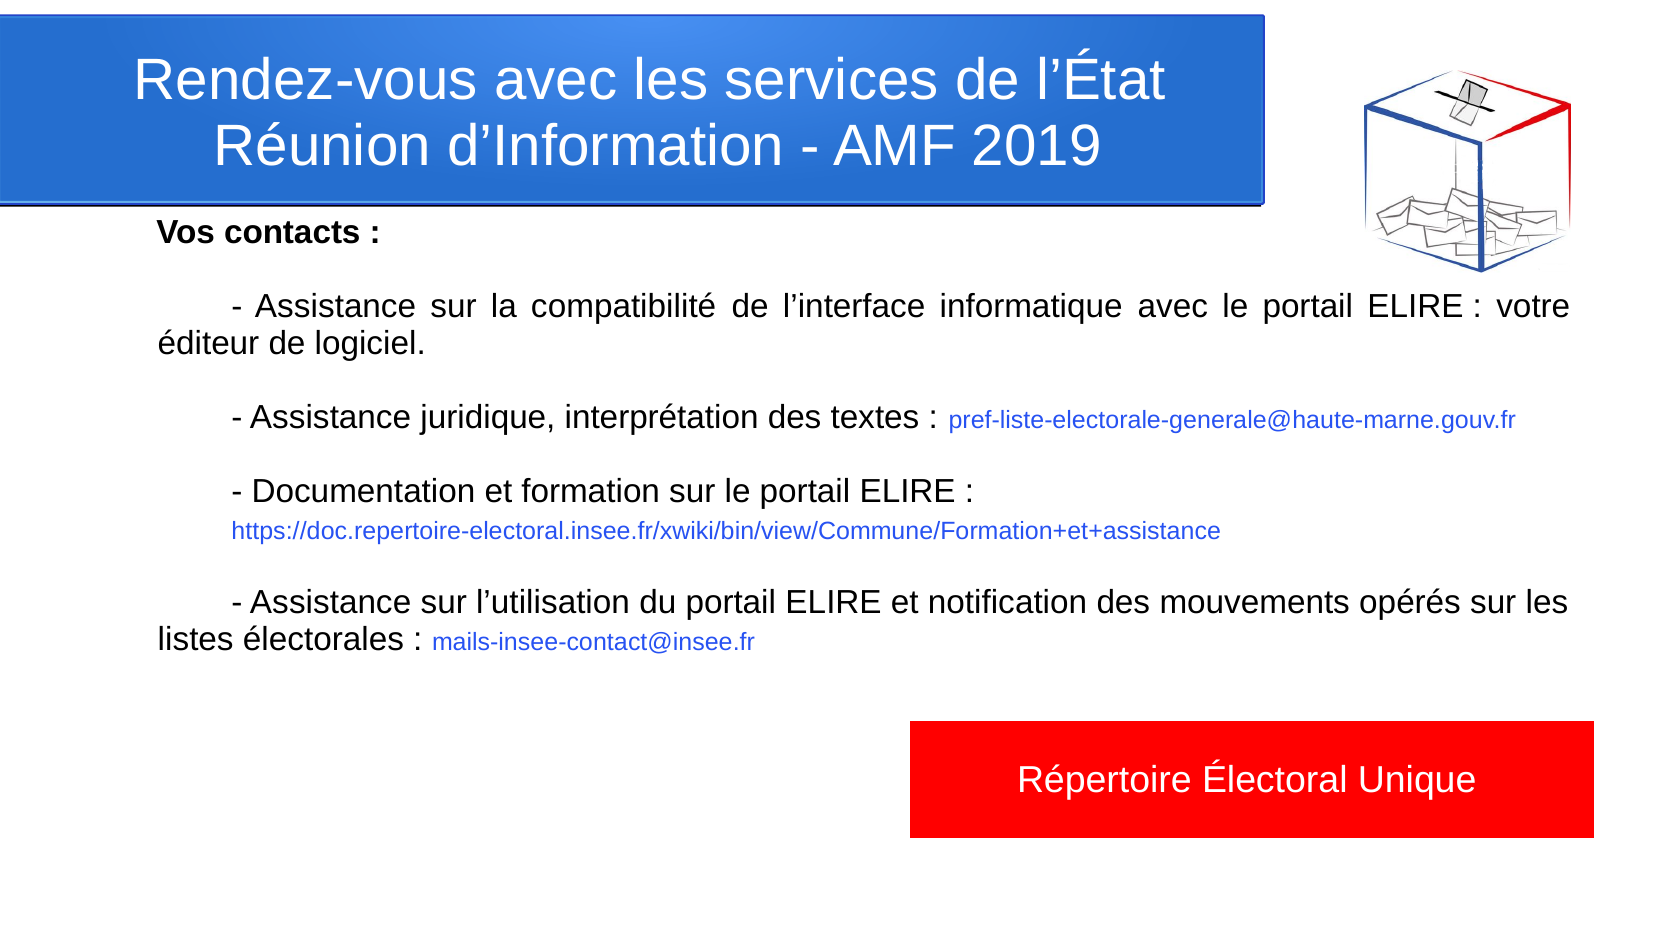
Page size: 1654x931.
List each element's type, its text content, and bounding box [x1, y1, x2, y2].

subtitle Vos contacts : - Assistance sur la compatibilité de l’interface informatique avec le portail ELIRE : votre éditeur de logiciel. - Assistance juridique, interprétation des textes : pref-liste-electorale-generale@haute-marne.gouv.fr - Documentation et formation sur le portail ELIRE : https://doc.repertoire-electoral.insee.fr/xwiki/bin/view/Commune/Formation+et+assistance - Assistance sur l’utilisation du portail ELIRE et notification des mouvements opérés sur les listes électorales : mails-insee-contact@insee.fr [82, 211, 1571, 860]
picture [1364, 70, 1571, 282]
title Rendez-vous avec les services de l’État Réunion d’Information - AMF 2019 [82, 35, 1235, 189]
text_box Répertoire Électoral Unique [909, 720, 1595, 839]
